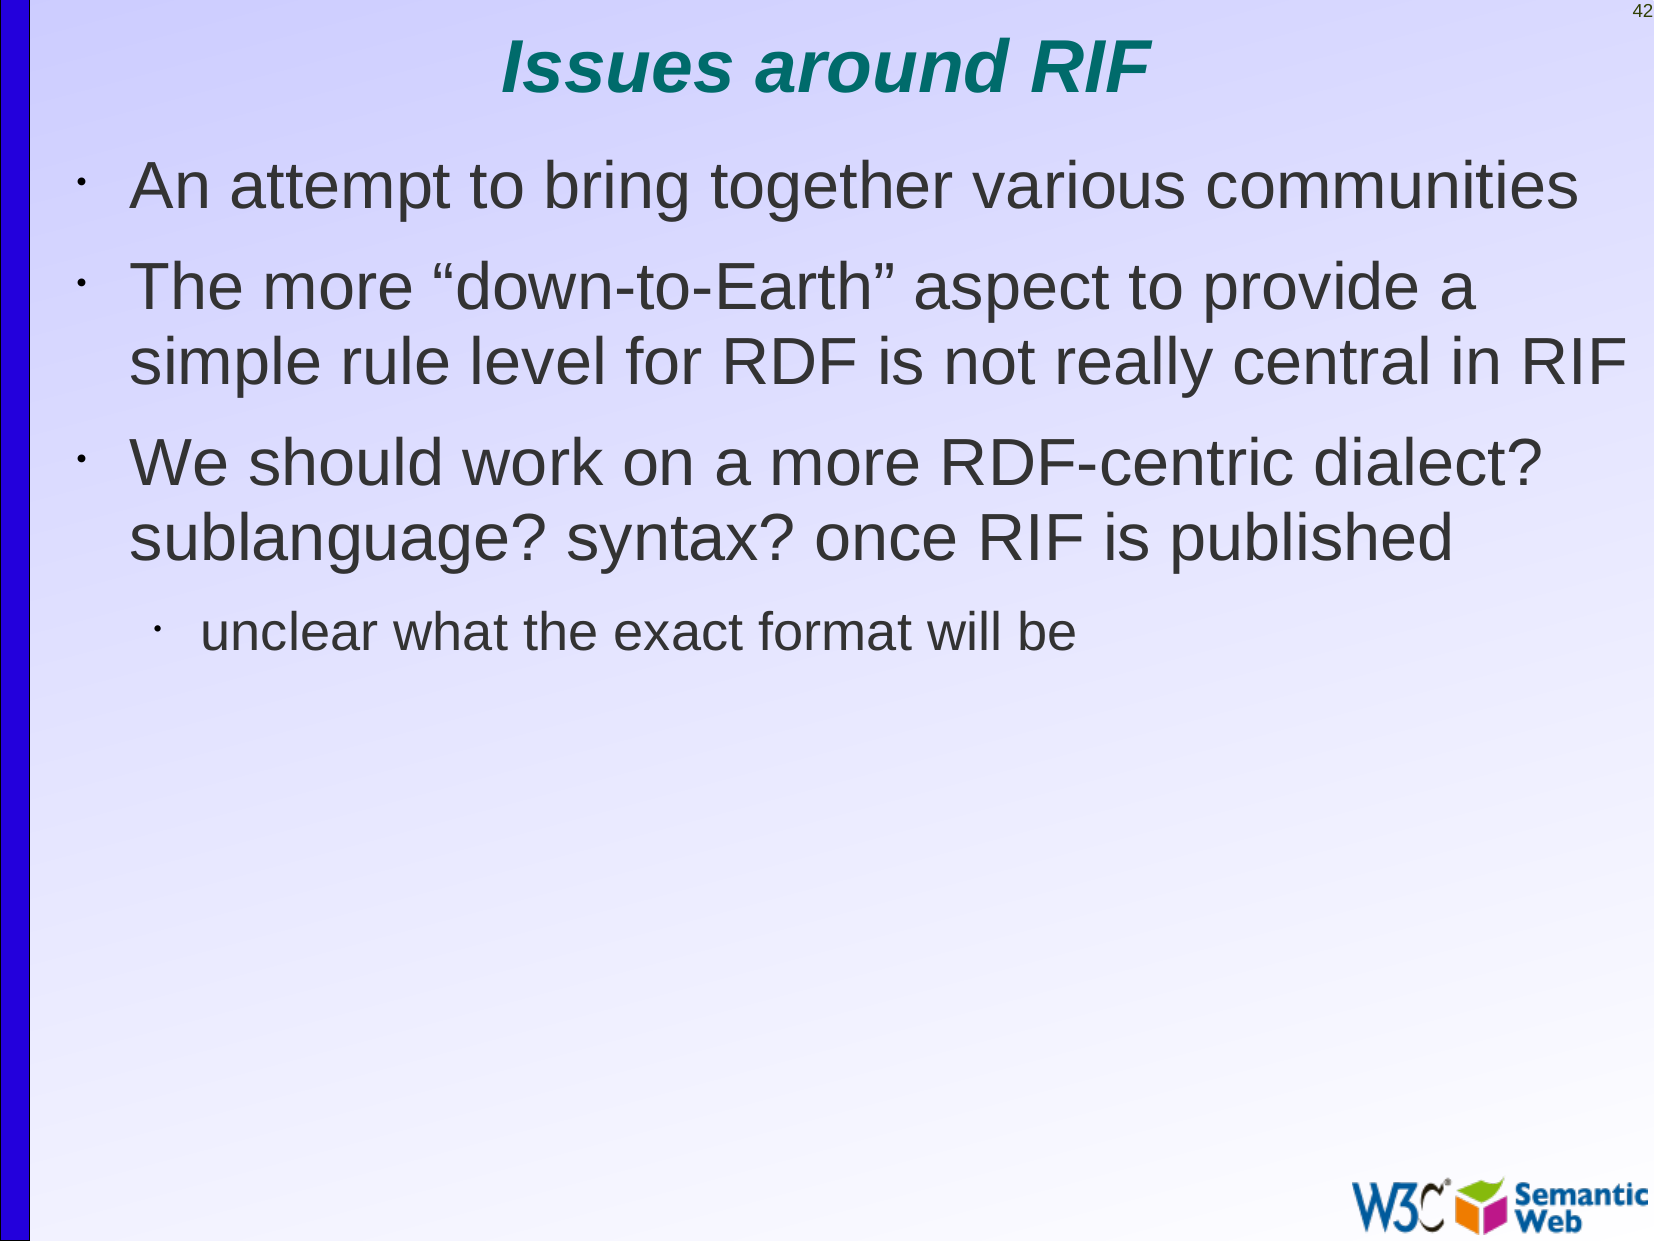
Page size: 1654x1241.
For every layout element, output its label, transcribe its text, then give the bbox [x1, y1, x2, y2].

picture [1352, 1175, 1648, 1235]
title Issues around RIF [0, 5, 1654, 125]
list An attempt to bring together various communities The more “down-to-Earth” aspect to provide a simple rule level for RDF is not really central in RIF We should work on a more RDF-centric dialect? sublanguage? syntax? once RIF is published unclear what the exact format will be [59, 147, 1642, 1134]
